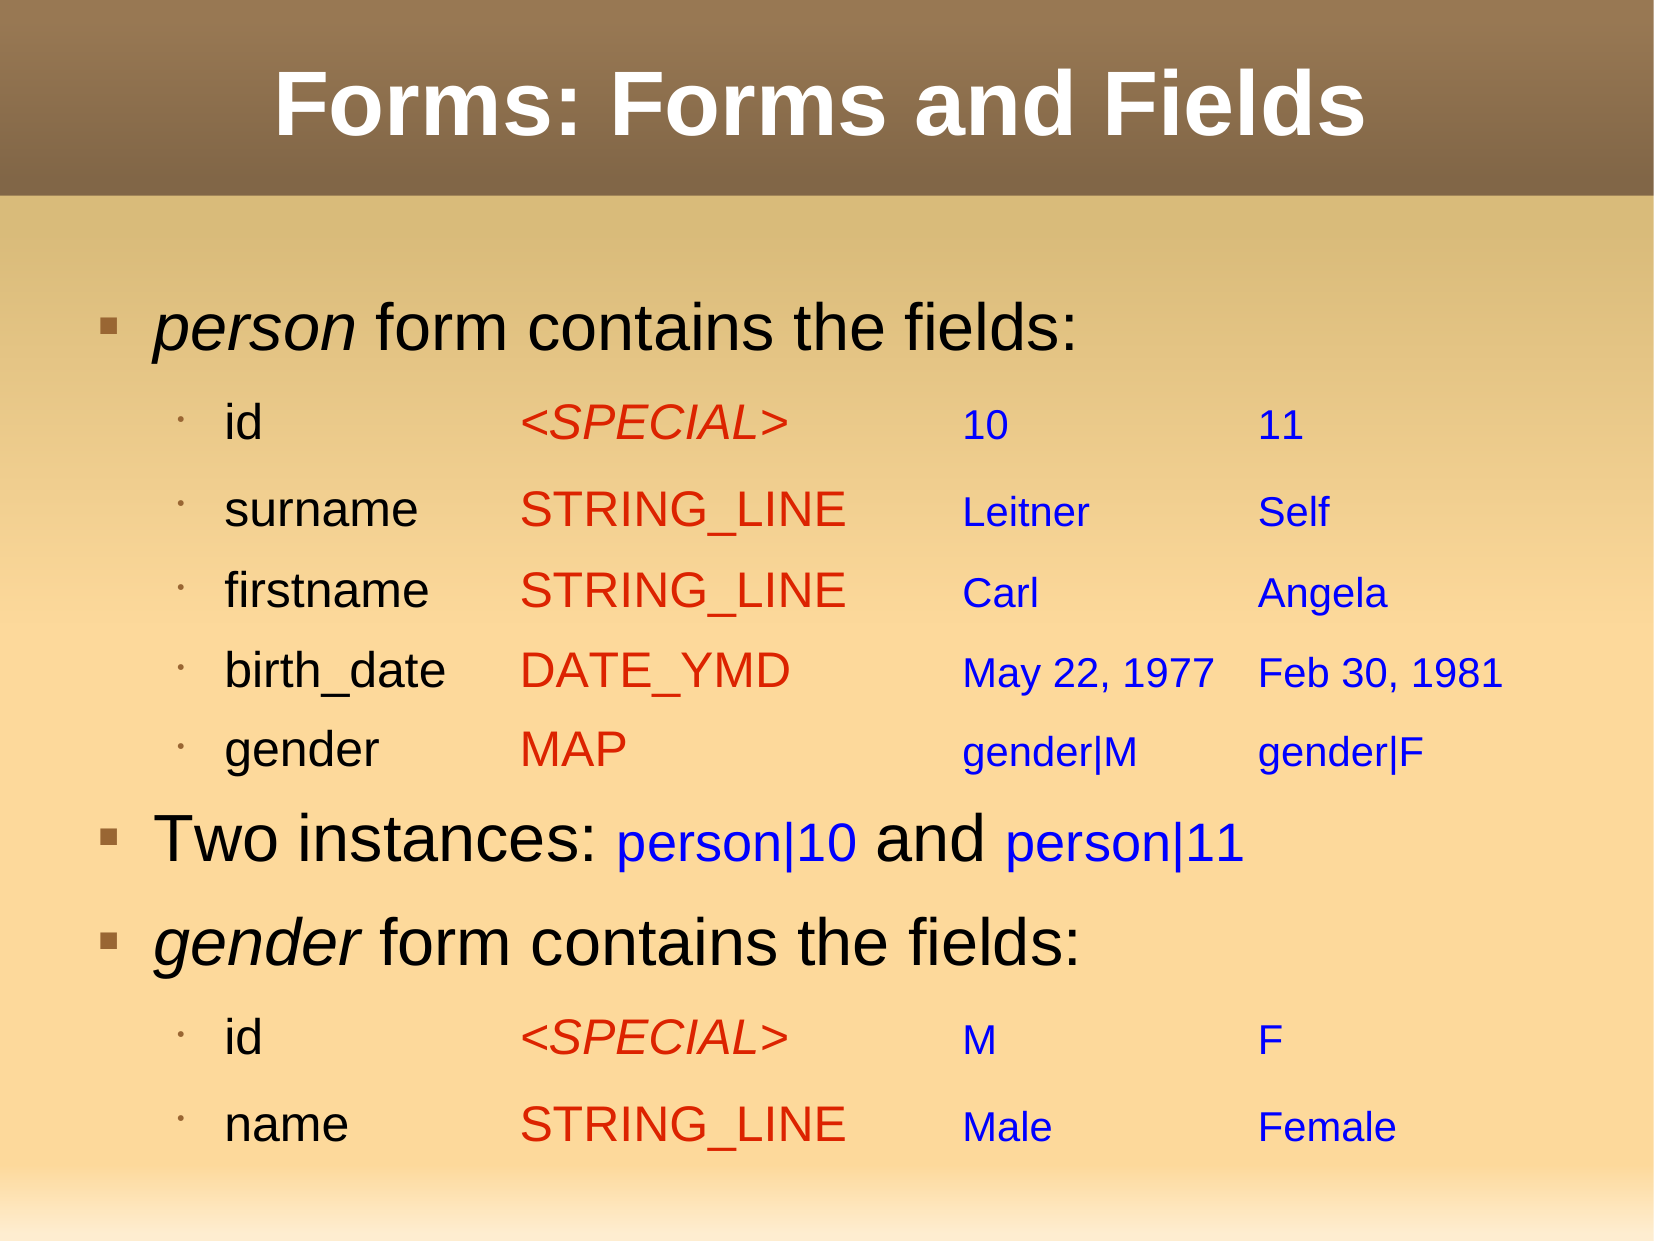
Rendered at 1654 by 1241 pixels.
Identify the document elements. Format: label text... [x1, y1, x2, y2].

list person form contains the fields: id <SPECIAL> 10 11 surname STRING_LINE Leitner Self firstname STRING_LINE Carl Angela birth_date DATE_YMD May 22, 1977 Feb 30, 1981 gender MAP gender|M gender|F Two instances: person|10 and person|11 gender form contains the fields: id <SPECIAL> M F name STRING_LINE Male Female [82, 290, 1571, 1154]
picture [0, 0, 1654, 1241]
title Forms: Forms and Fields [76, 7, 1565, 200]
